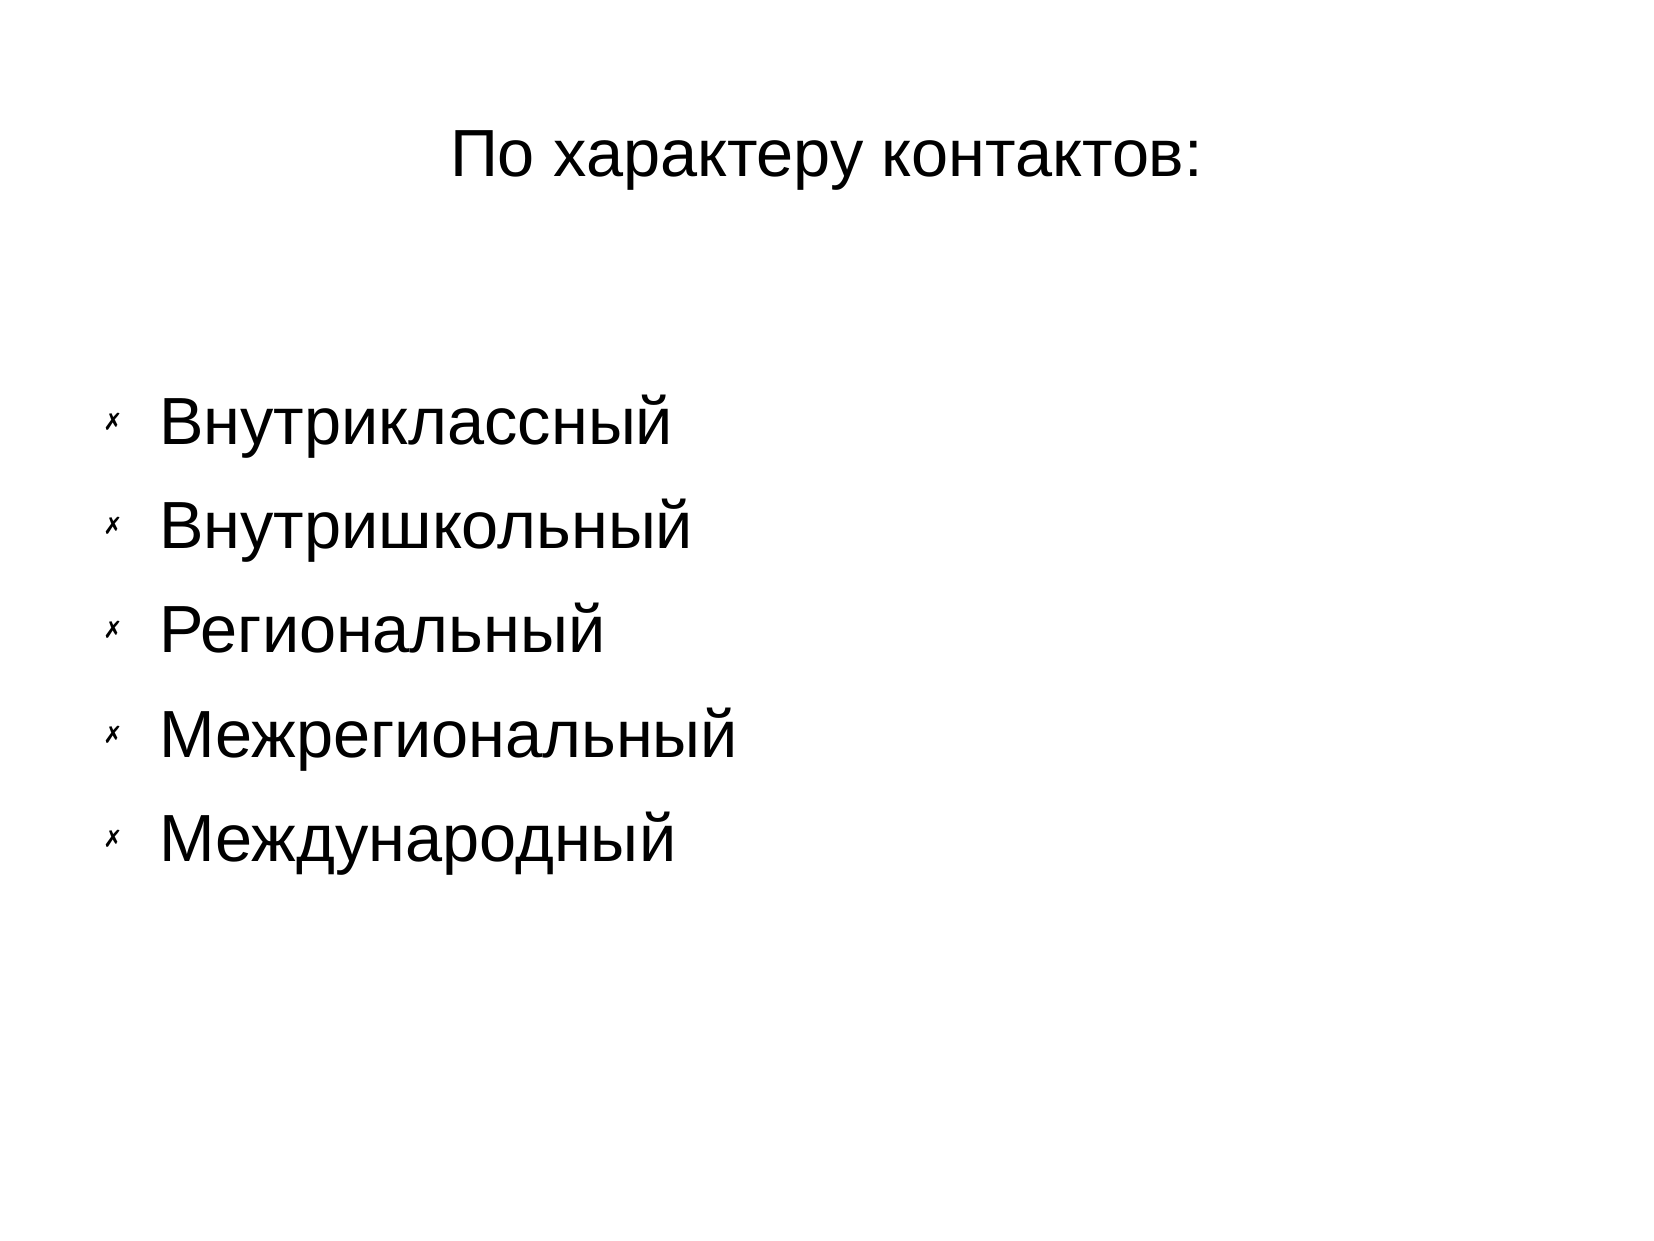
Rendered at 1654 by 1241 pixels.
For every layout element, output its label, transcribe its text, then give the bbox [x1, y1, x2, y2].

list Внутриклассный Внутришкольный Региональный Межрегиональный Международный [88, 383, 1577, 891]
title По характеру контактов: [82, 56, 1571, 250]
